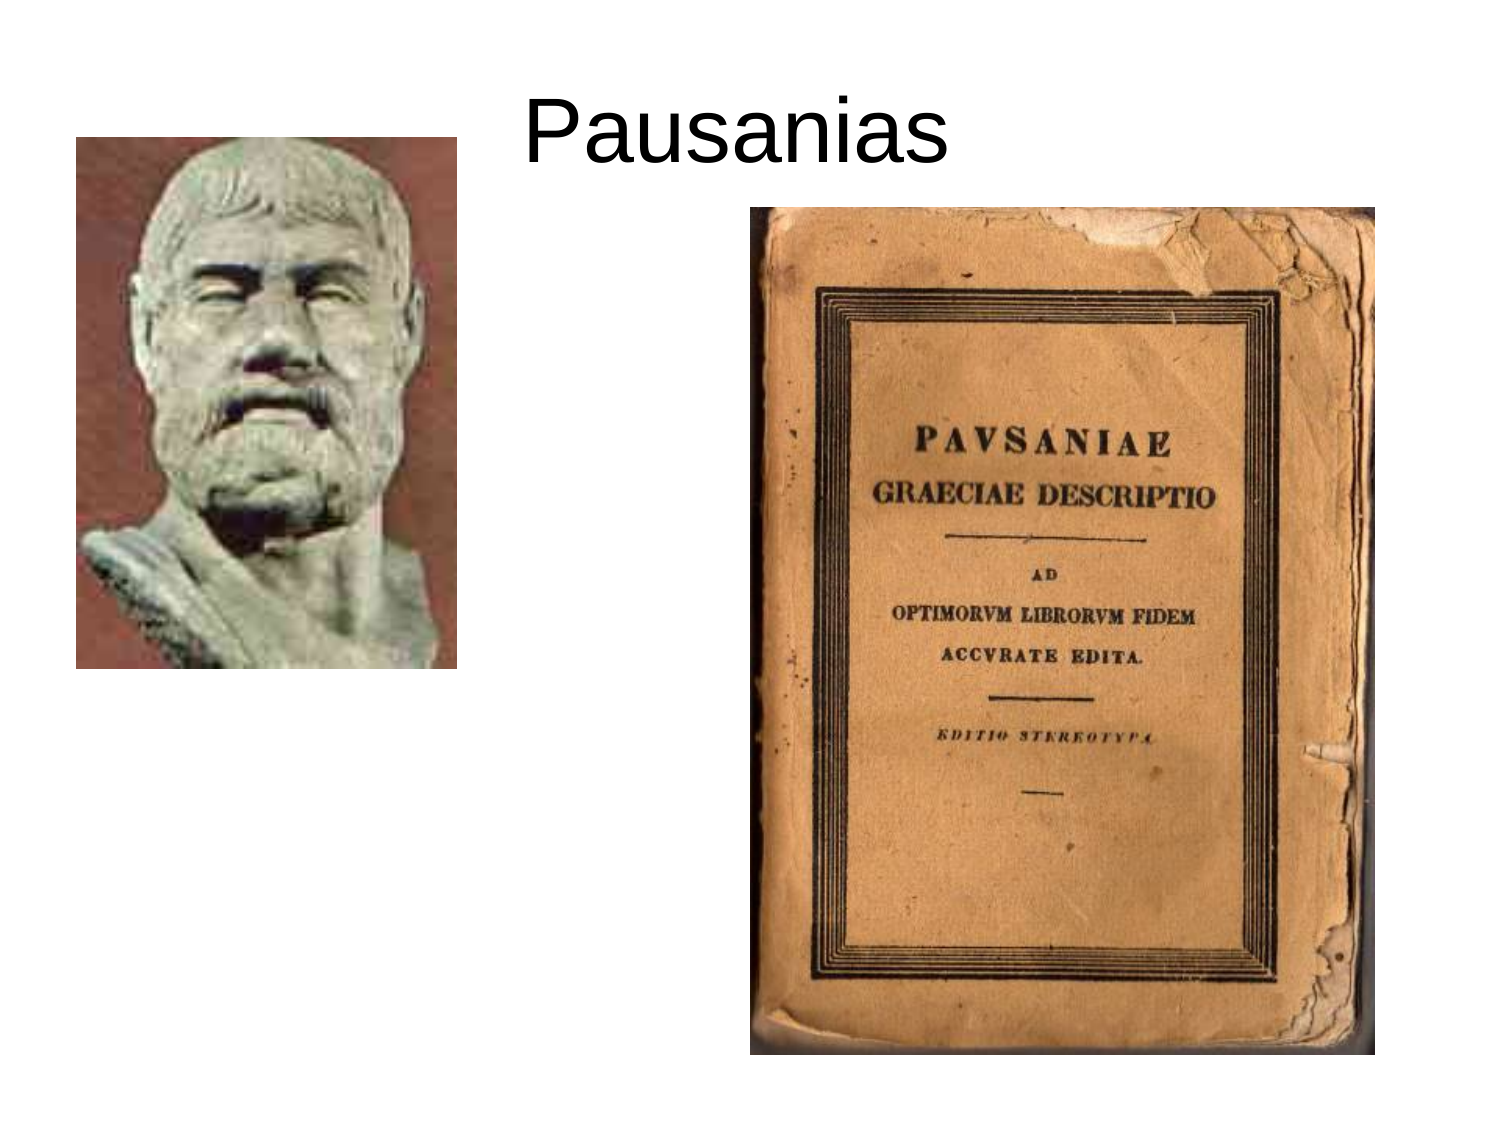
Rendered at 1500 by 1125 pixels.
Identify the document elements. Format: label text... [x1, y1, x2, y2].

picture [76, 137, 457, 669]
picture [750, 207, 1375, 1055]
title Pausanias [75, 21, 1424, 257]
